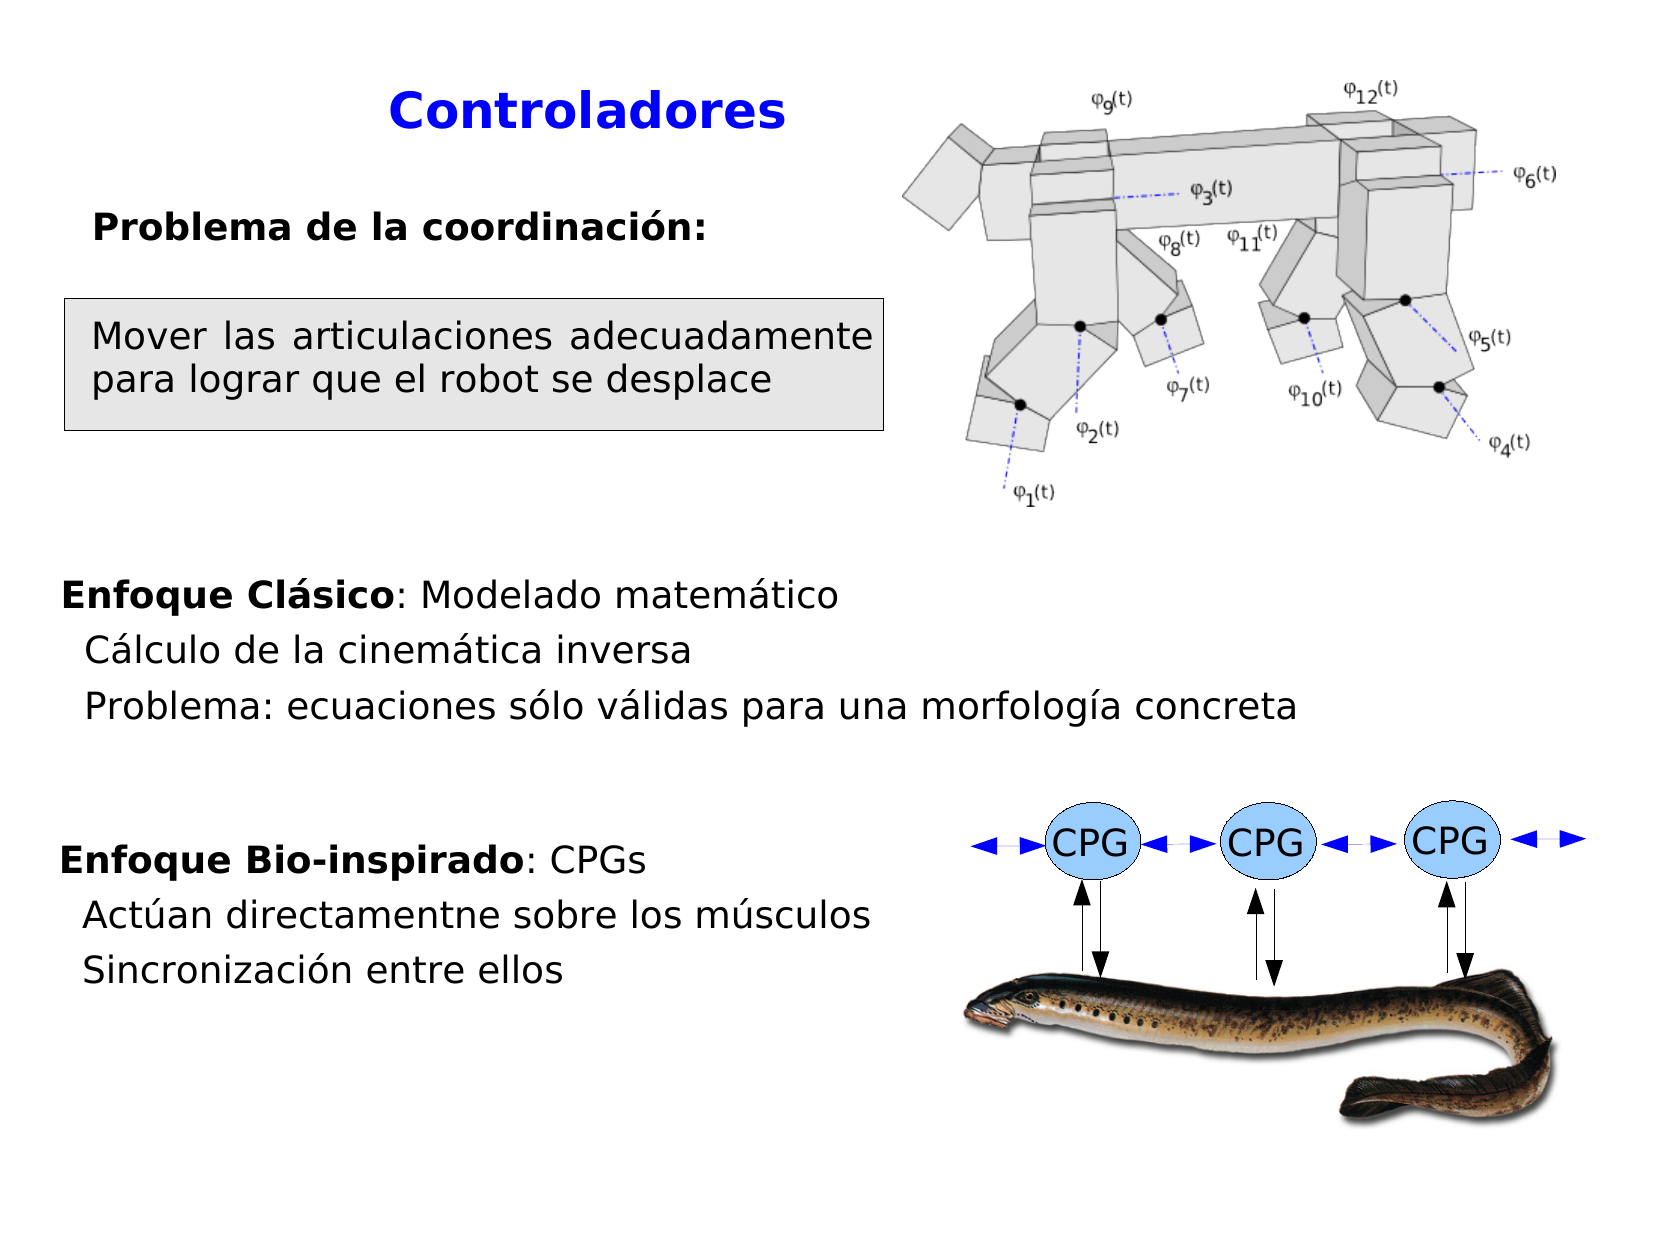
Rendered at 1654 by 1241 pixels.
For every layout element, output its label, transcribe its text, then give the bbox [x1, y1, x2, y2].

text_box CPG [1036, 814, 1145, 873]
text_box [1058, 802, 1128, 814]
text_box [1418, 800, 1487, 812]
text_box CPG [1396, 812, 1504, 872]
text_box [1426, 872, 1479, 879]
text_box Mover las articulaciones adecuadamente para lograr que el robot se desplace [76, 307, 898, 410]
text_box Enfoque Clásico: Modelado matemático Cálculo de la cinemática inversa Problema: ecuaciones sólo válidas para una morfología concreta [33, 566, 1350, 736]
text_box Controladores [373, 74, 803, 148]
text_box CPG [1212, 814, 1320, 873]
text_box Problema de la coordinación: [65, 198, 799, 257]
text_box [1065, 873, 1121, 880]
picture [902, 80, 1556, 507]
text_box [1241, 873, 1296, 880]
picture [919, 914, 1601, 1183]
text_box [64, 298, 884, 431]
text_box [1234, 802, 1303, 814]
text_box Enfoque Bio-inspirado: CPGs Actúan directamentne sobre los músculos Sincronización entre ellos [31, 831, 923, 1001]
